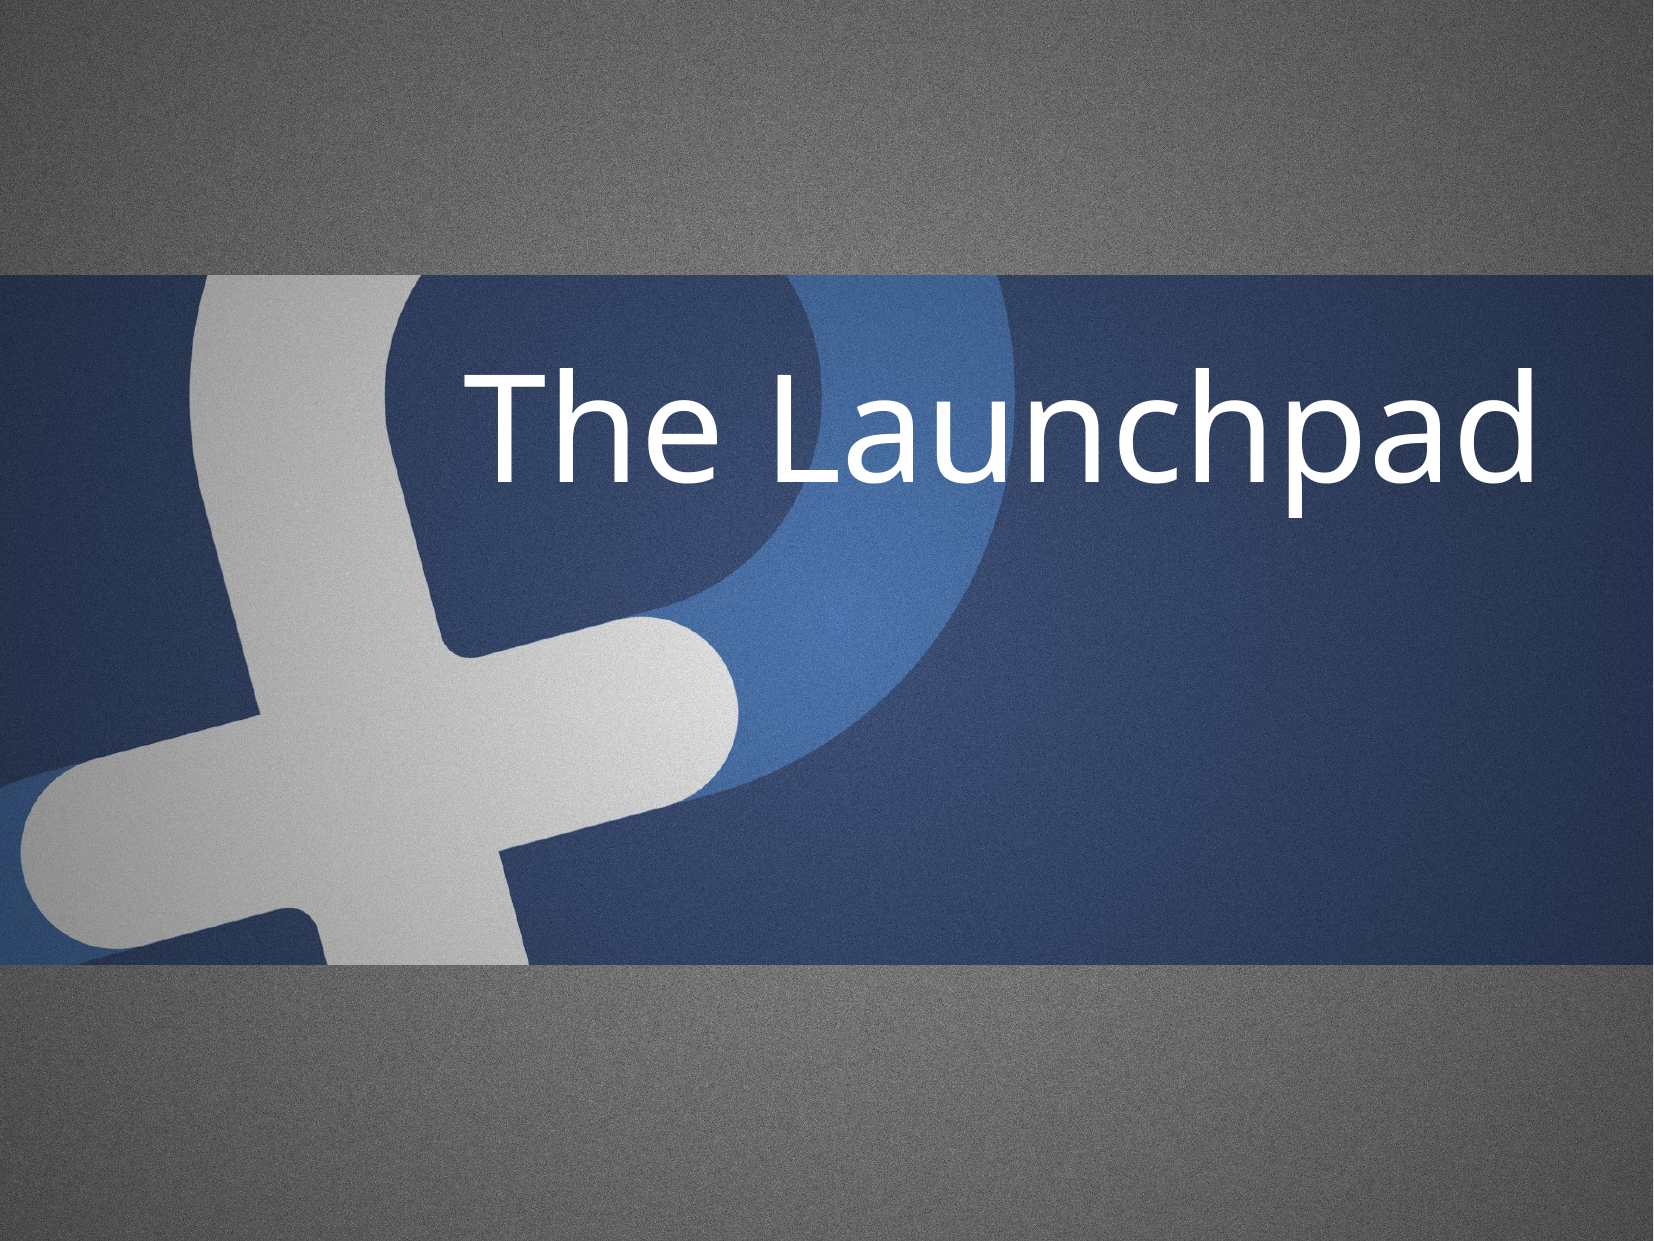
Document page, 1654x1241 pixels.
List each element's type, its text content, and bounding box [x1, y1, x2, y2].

text_box The Launchpad [378, 315, 1561, 655]
picture [0, 0, 1654, 1241]
